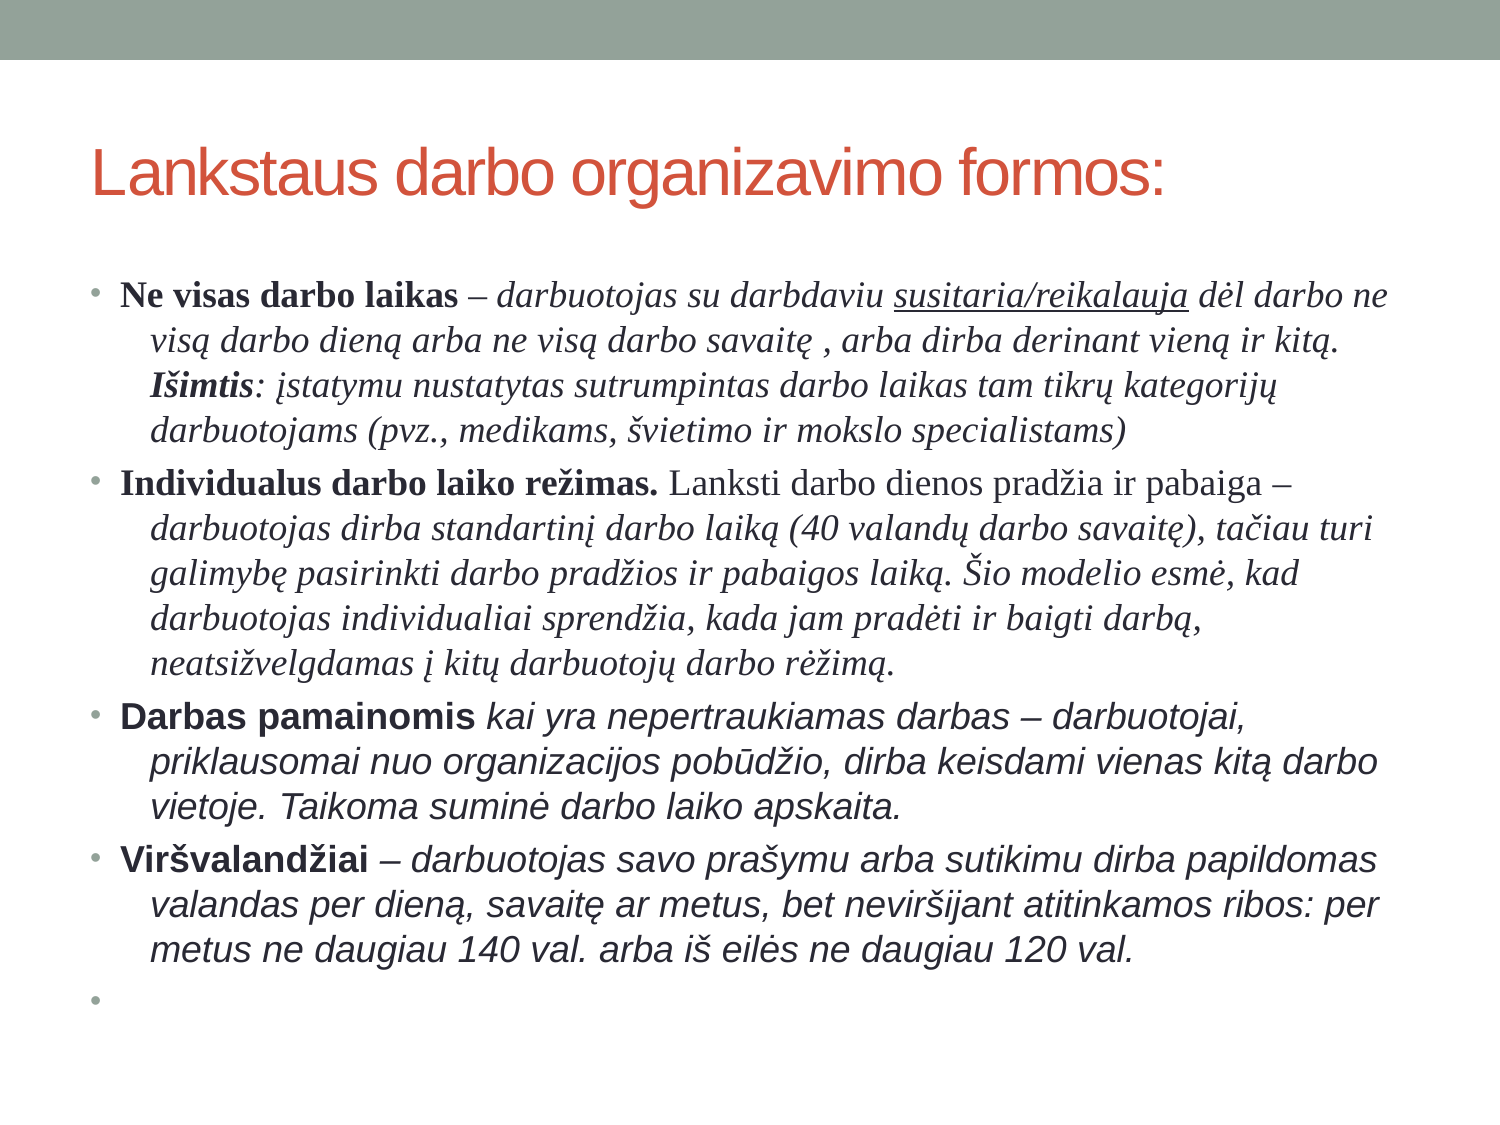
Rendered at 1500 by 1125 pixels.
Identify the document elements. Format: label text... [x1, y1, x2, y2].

title Lankstaus darbo organizavimo formos: [75, 87, 1426, 251]
list Ne visas darbo laikas – darbuotojas su darbdaviu susitaria/reikalauja dėl darbo ne visą darbo dieną arba ne visą darbo savaitę , arba dirba derinant vieną ir kitą. Išimtis: įstatymu nustatytas sutrumpintas darbo laikas tam tikrų kategorijų darbuotojams (pvz., medikams, švietimo ir mokslo specialistams) Individualus darbo laiko režimas. Lanksti darbo dienos pradžia ir pabaiga – darbuotojas dirba standartinį darbo laiką (40 valandų darbo savaitę), tačiau turi galimybę pasirinkti darbo pradžios ir pabaigos laiką. Šio modelio esmė, kad darbuotojas individualiai sprendžia, kada jam pradėti ir baigti darbą, neatsižvelgdamas į kitų darbuotojų darbo rėžimą. Darbas pamainomis kai yra nepertraukiamas darbas – darbuotojai, priklausomai nuo organizacijos pobūdžio, dirba keisdami vienas kitą darbo vietoje. Taikoma suminė darbo laiko apskaita. Viršvalandžiai – darbuotojas savo prašymu arba sutikimu dirba papildomas valandas per dieną, savaitę ar metus, bet neviršijant atitinkamos ribos: per metus ne daugiau 140 val. arba iš eilės ne daugiau 120 val. [75, 262, 1426, 1063]
